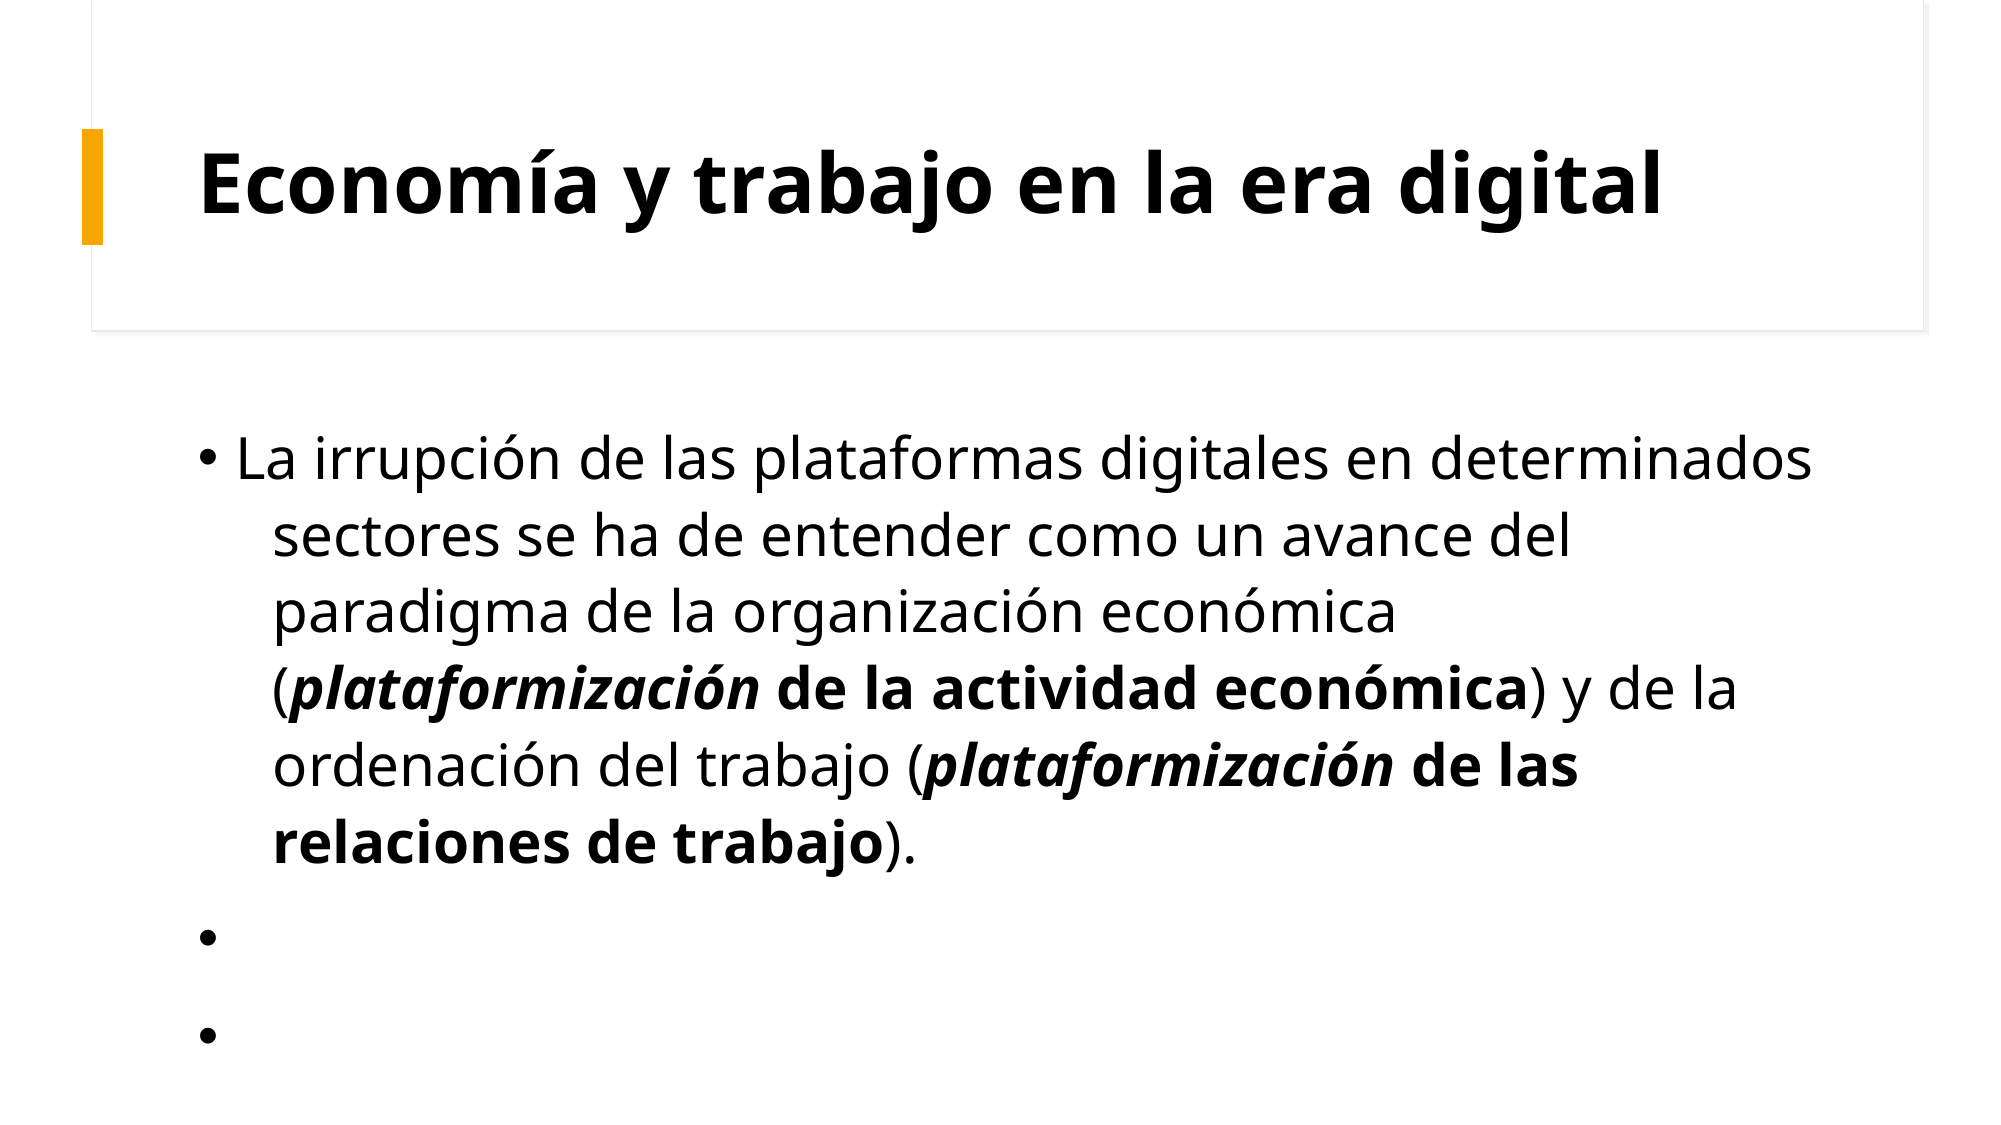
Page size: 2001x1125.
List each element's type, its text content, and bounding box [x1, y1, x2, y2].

list La irrupción de las plataformas digitales en determinados sectores se ha de entender como un avance del paradigma de la organización económica (plataformización de la actividad económica) y de la ordenación del trabajo (plataformización de las relaciones de trabajo). [183, 406, 1852, 1013]
title Economía y trabajo en la era digital [183, 90, 1852, 284]
